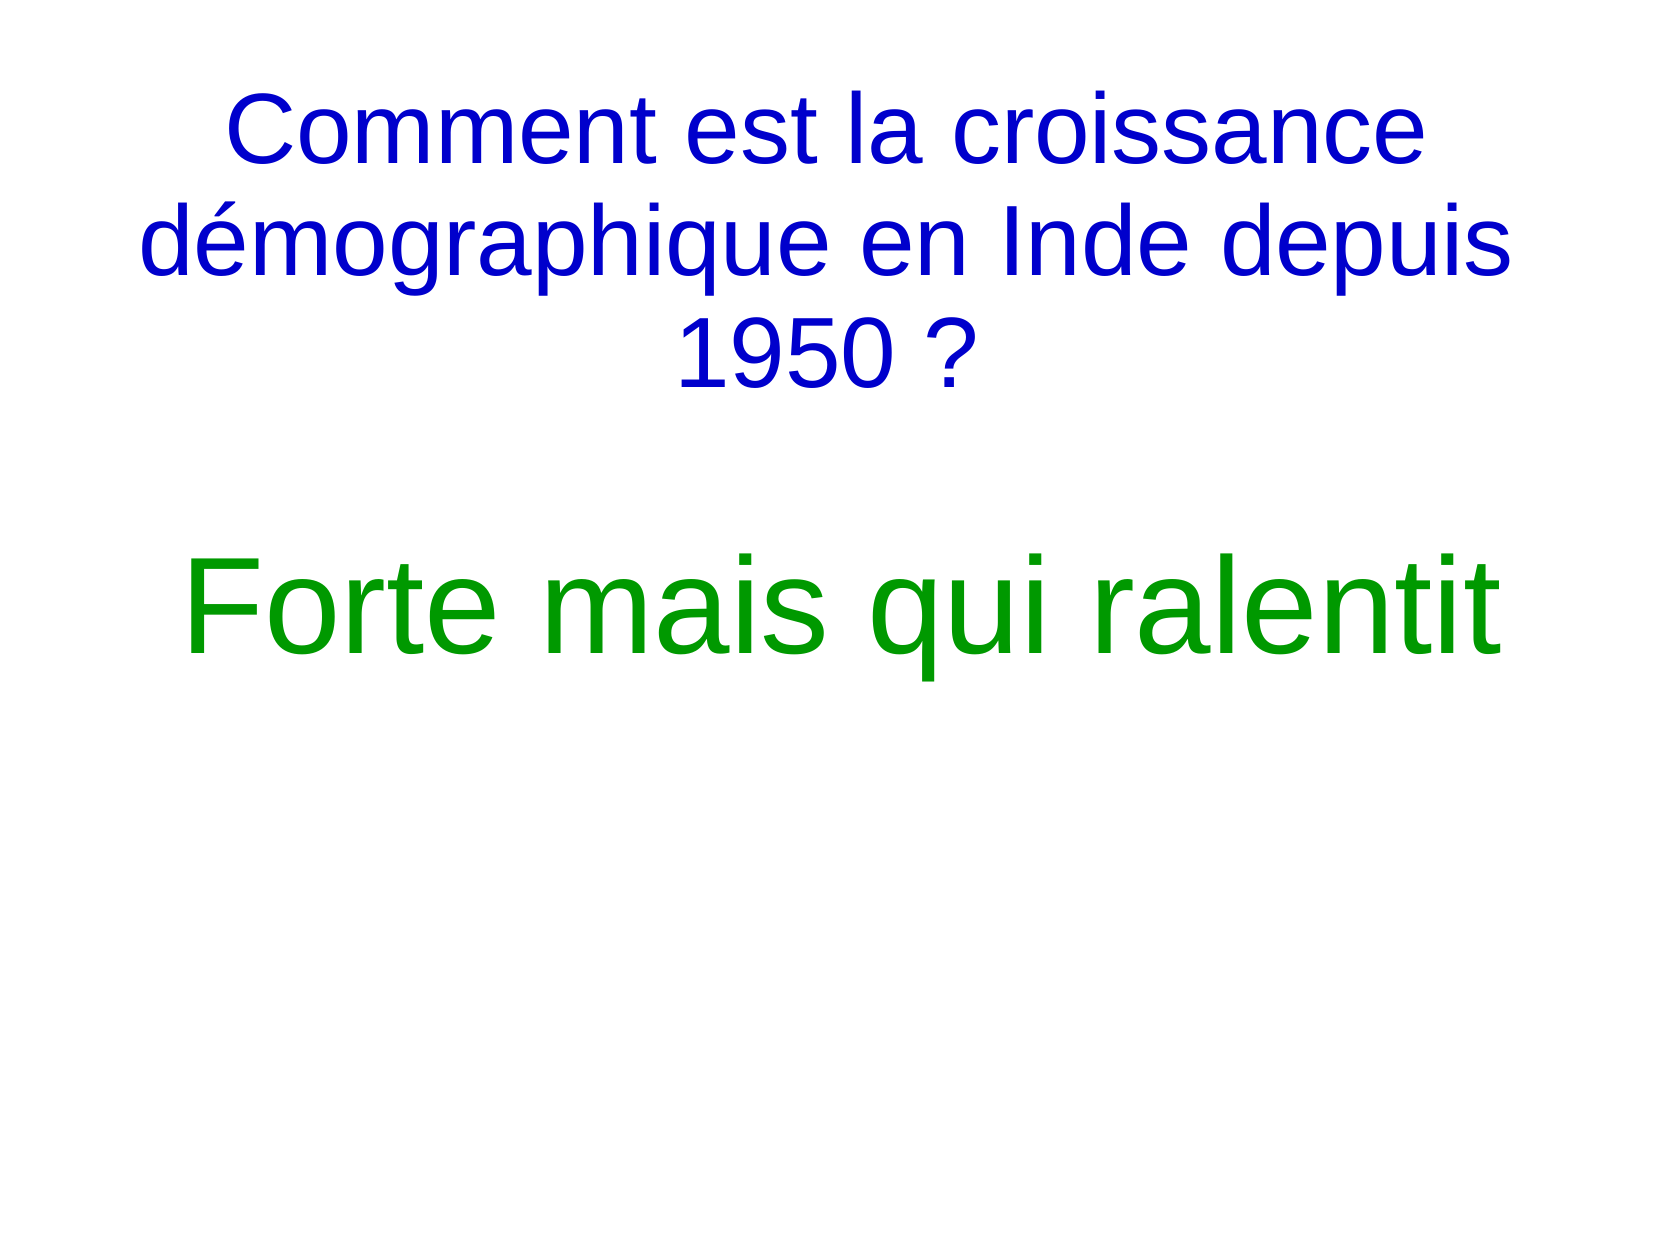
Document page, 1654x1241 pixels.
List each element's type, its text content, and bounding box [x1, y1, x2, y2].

text_box Forte mais qui ralentit [88, 521, 1595, 1152]
title Comment est la croissance démographique en Inde depuis 1950 ? [59, 73, 1595, 521]
